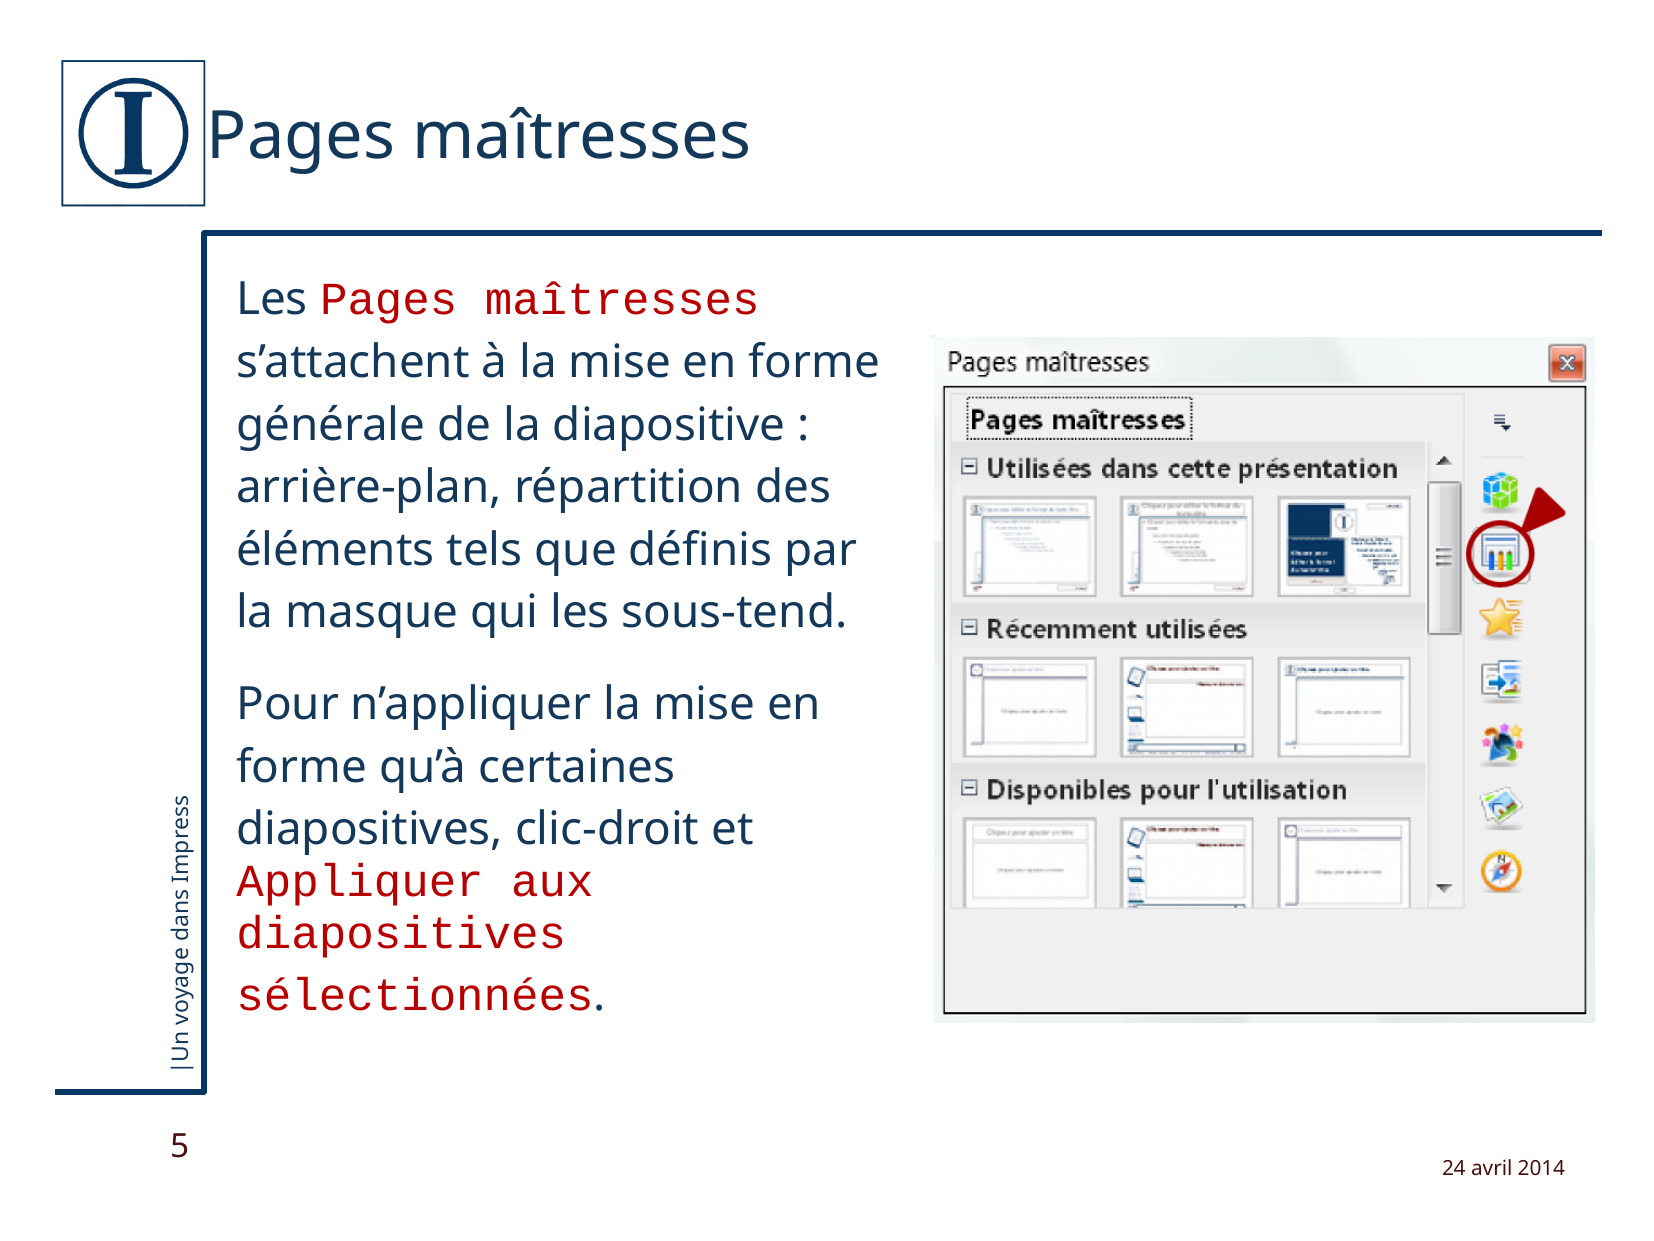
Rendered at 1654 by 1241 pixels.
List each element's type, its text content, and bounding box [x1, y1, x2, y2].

picture [59, 58, 207, 207]
picture [932, 335, 1595, 1023]
list Les Pages maîtresses s’attachent à la mise en forme générale de la diapositive : arrière-plan, répartition des éléments tels que définis par la masque qui les sous-tend. Pour n’appliquer la mise en forme qu’à certaines diapositives, clic-droit et Appliquer aux diapositives sélectionnées. [236, 265, 899, 1093]
title Pages maîtresses [206, 59, 1565, 207]
